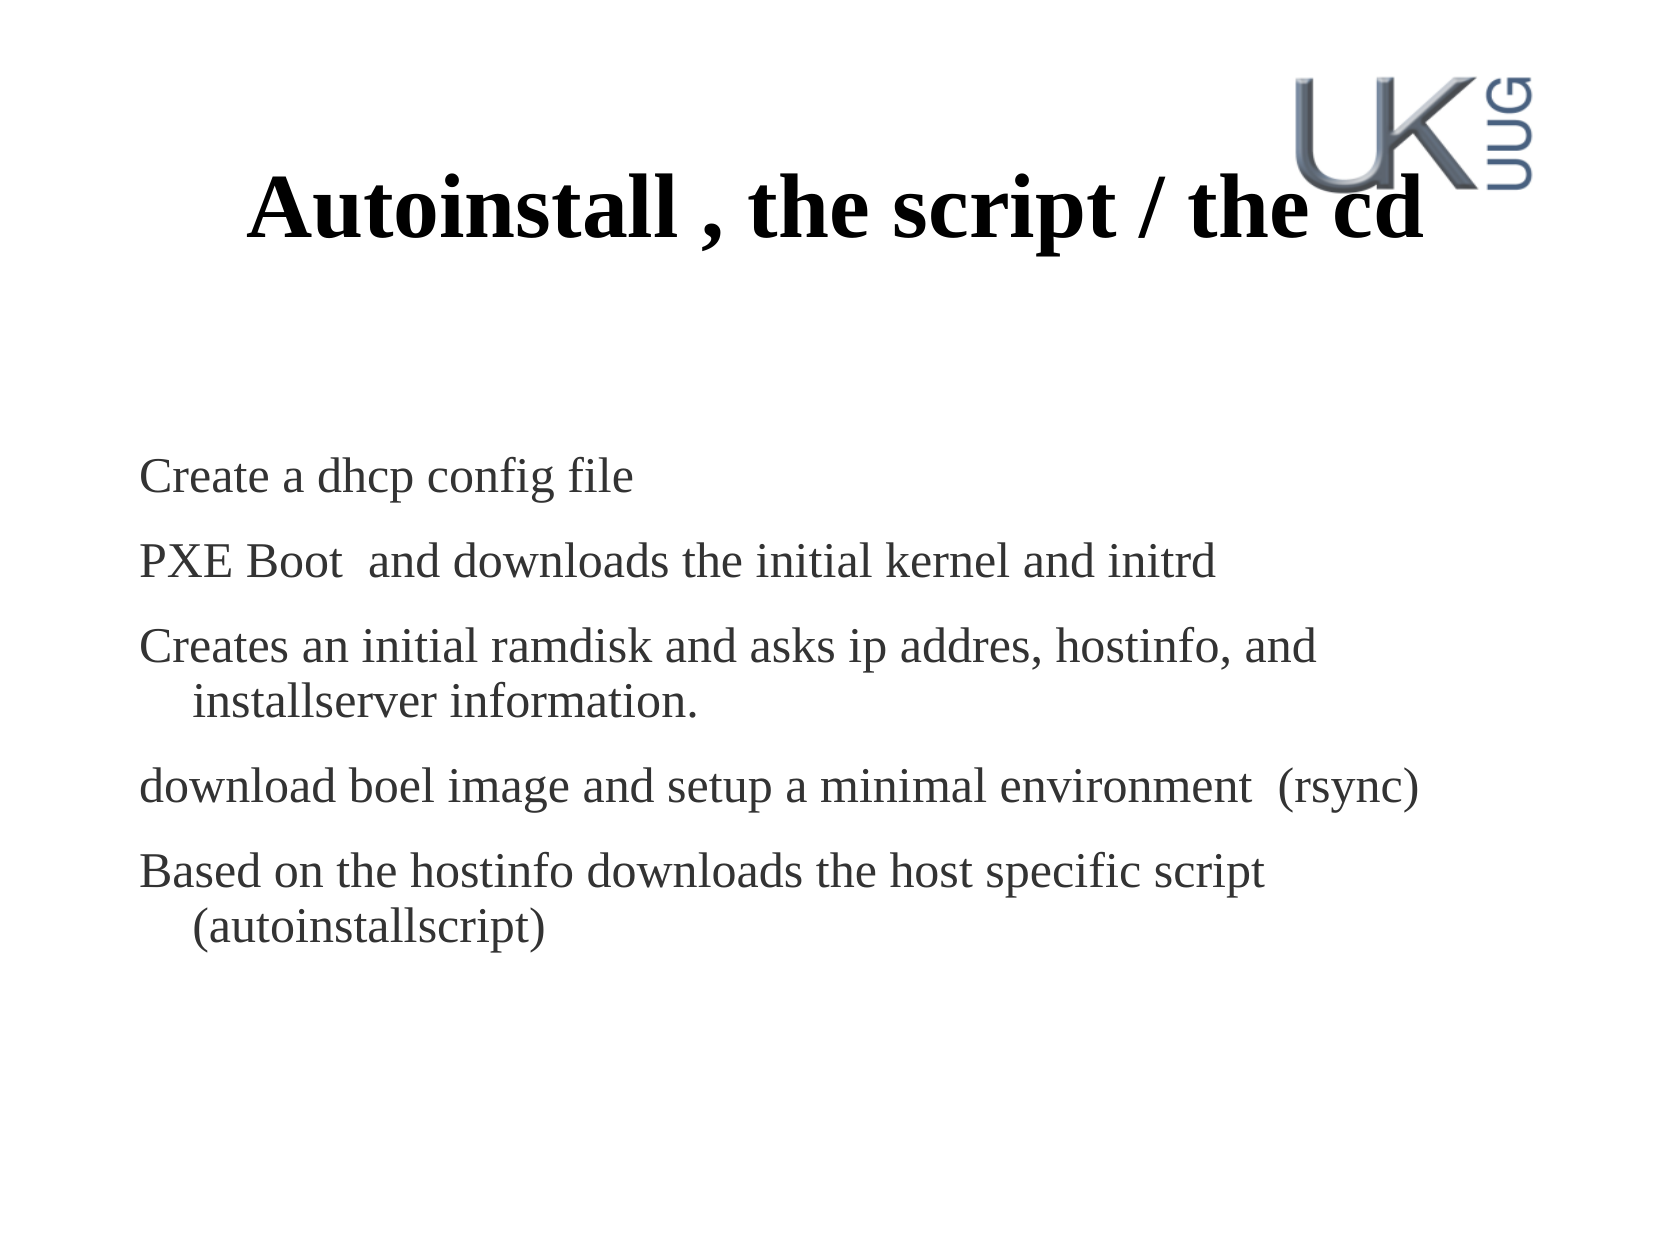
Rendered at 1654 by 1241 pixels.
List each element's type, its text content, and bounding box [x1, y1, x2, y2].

picture [1289, 74, 1538, 196]
list Create a dhcp config file PXE Boot and downloads the initial kernel and initrd Creates an initial ramdisk and asks ip addres, hostinfo, and installserver information. download boel image and setup a minimal environment (rsync) Based on the hostinfo downloads the host specific script (autoinstallscript) [121, 344, 1534, 1127]
title Autoinstall , the script / the cd [121, 102, 1534, 311]
